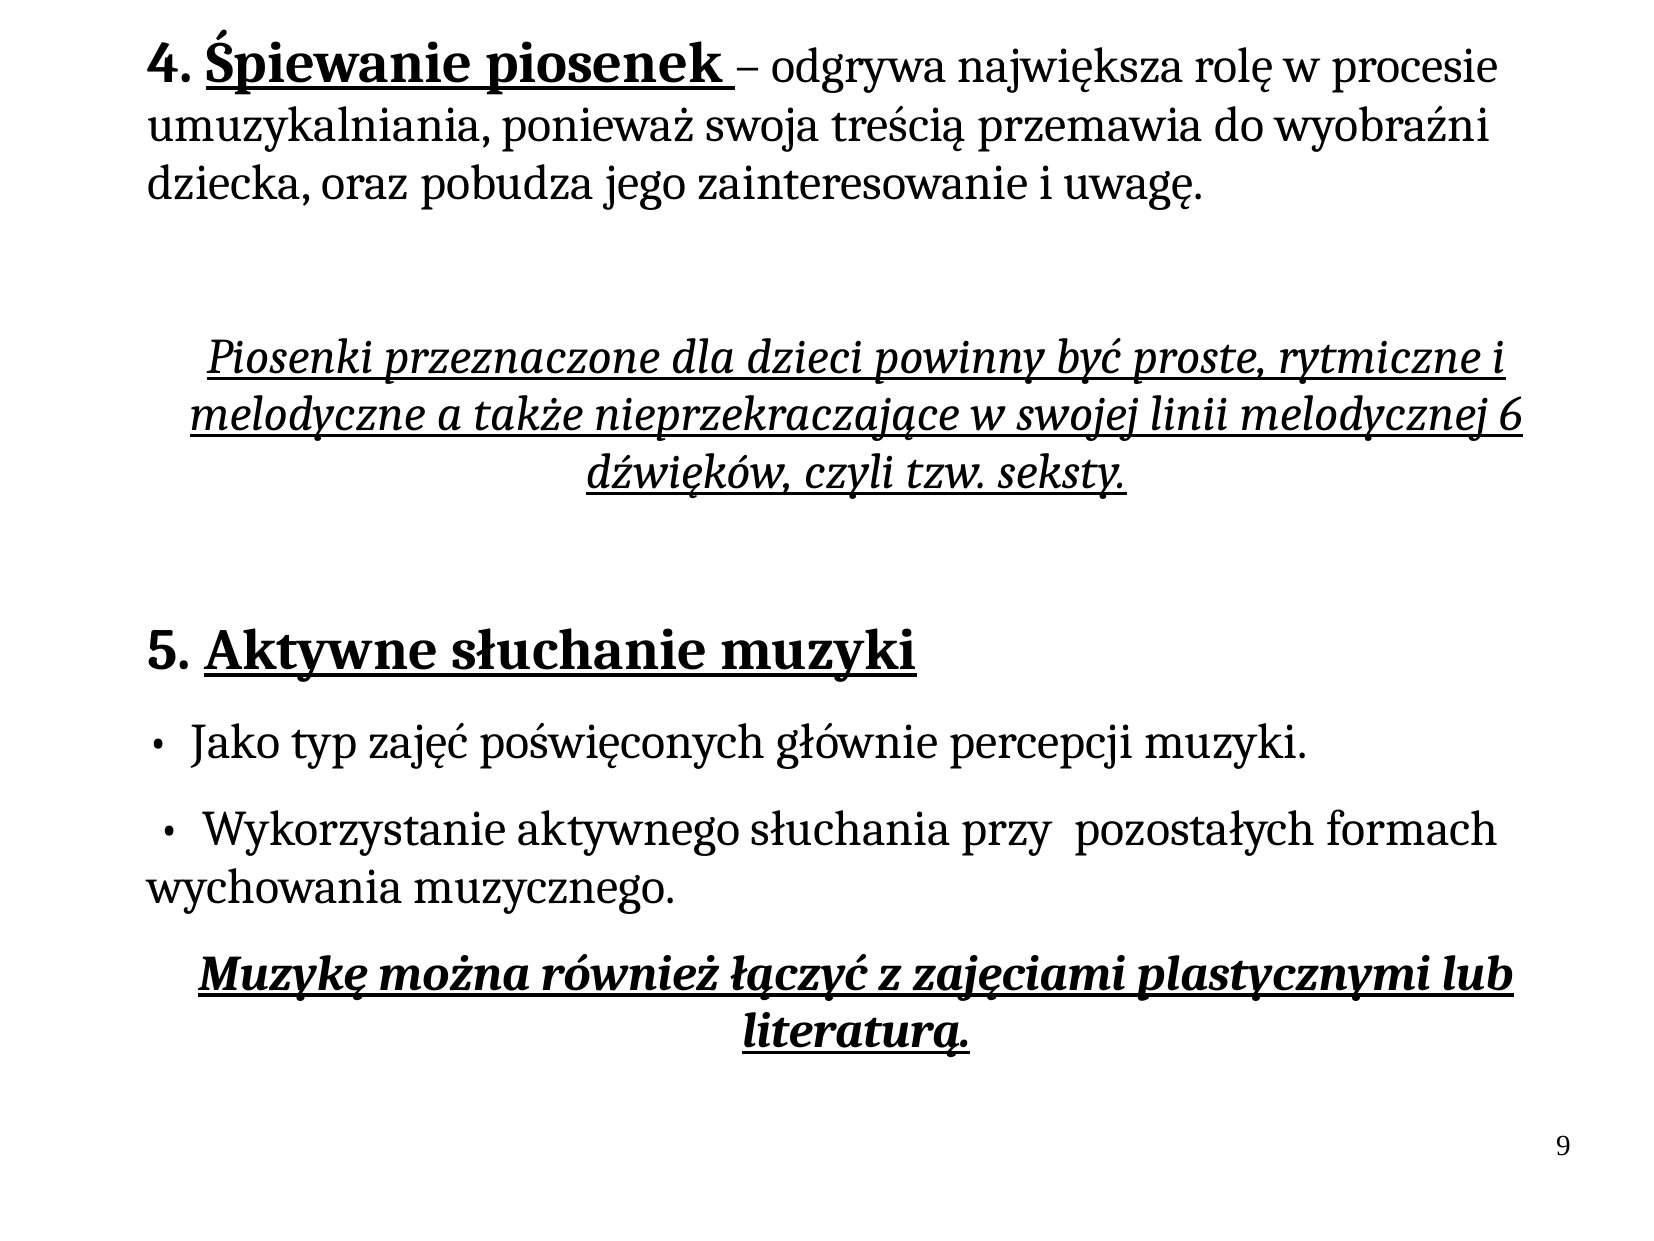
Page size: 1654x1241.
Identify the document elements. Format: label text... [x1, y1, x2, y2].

list 4. Śpiewanie piosenek – odgrywa największa rolę w procesie umuzykalniania, ponieważ swoja treścią przemawia do wyobraźni dziecka, oraz pobudza jego zainteresowanie i uwagę. Piosenki przeznaczone dla dzieci powinny być proste, rytmiczne i melodyczne a także nieprzekraczające w swojej linii melodycznej 6 dźwięków, czyli tzw. seksty. 5. Aktywne słuchanie muzyki • Jako typ zajęć poświęconych głównie percepcji muzyki. • Wykorzystanie aktywnego słuchania przy pozostałych formach wychowania muzycznego. Muzykę można również łączyć z zajęciami plastycznymi lub literaturą. [76, 29, 1565, 1211]
